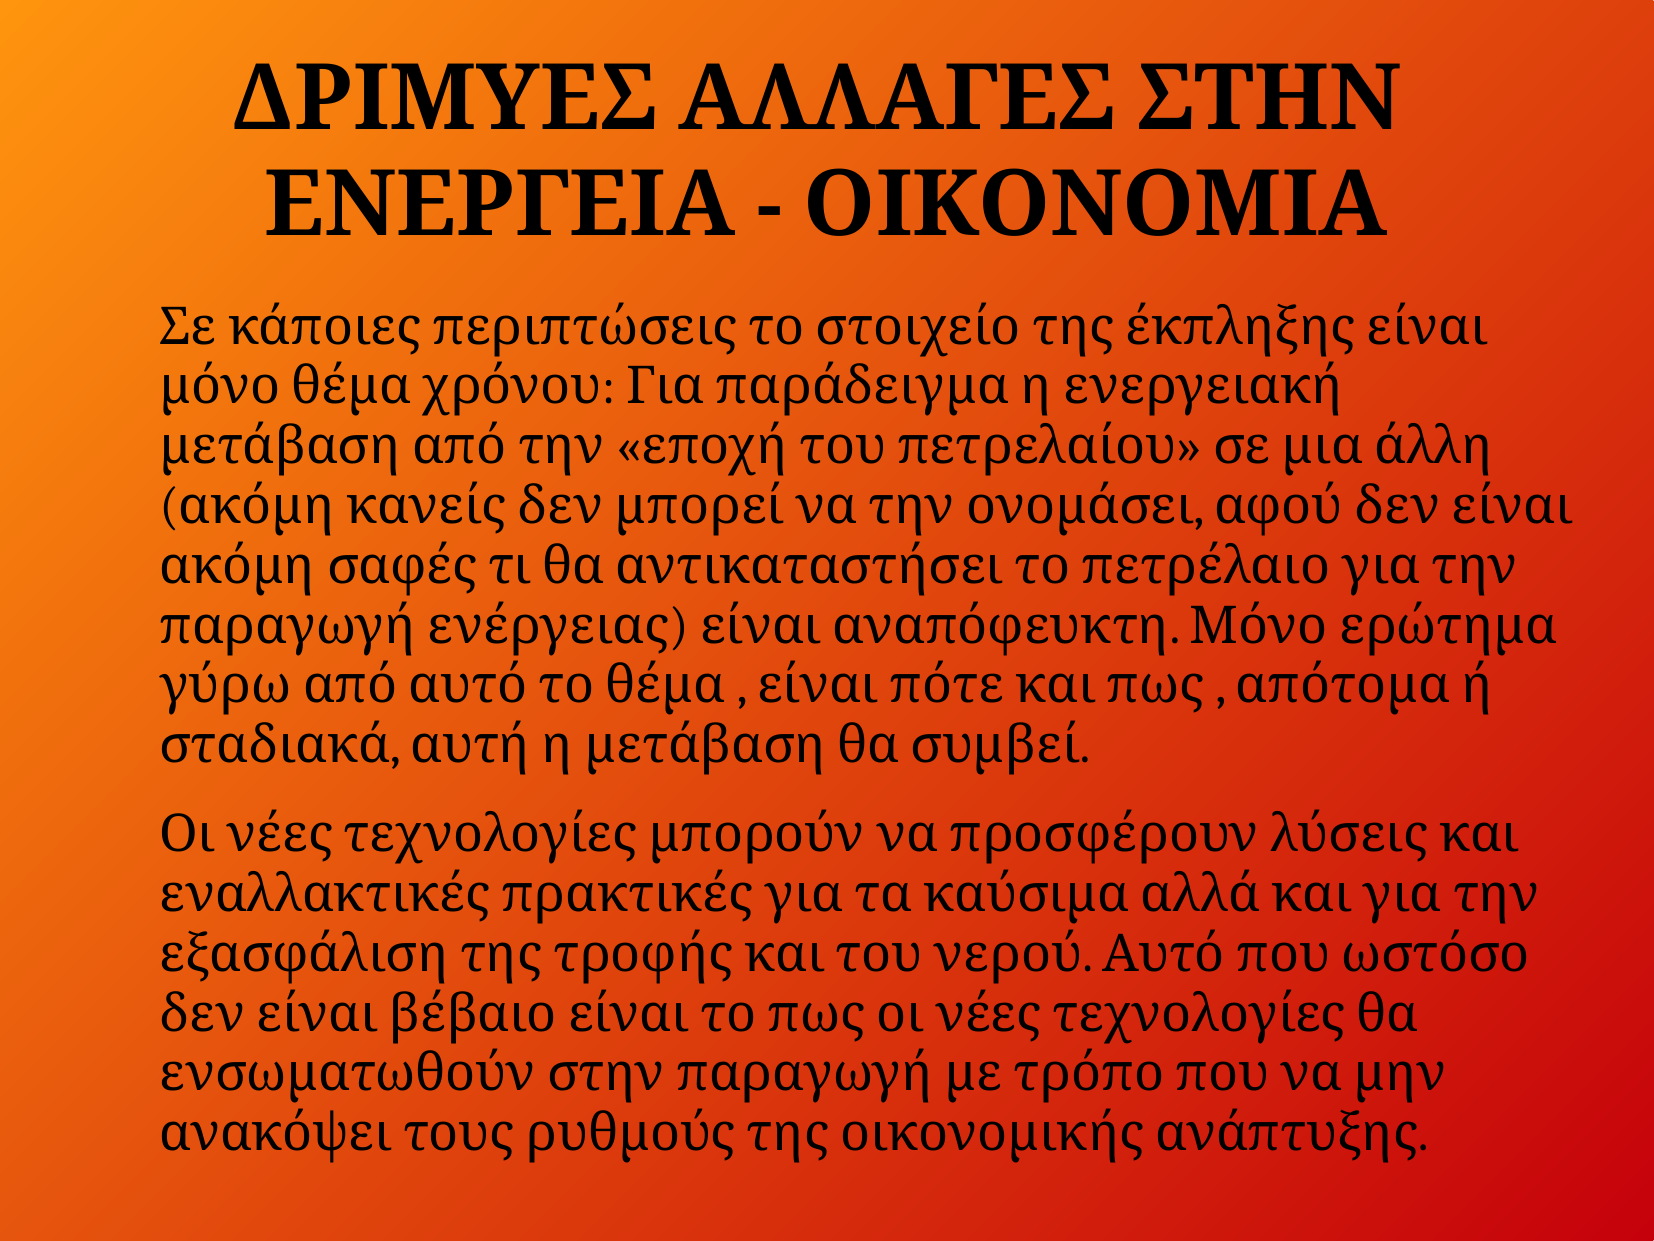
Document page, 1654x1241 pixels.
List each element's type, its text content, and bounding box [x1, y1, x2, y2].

title ΔΡΙΜΥΕΣ ΑΛΛΑΓΕΣ ΣΤΗΝ ΕΝΕΡΓΕΙΑ - ΟΙΚΟΝΟΜΙΑ [82, 45, 1571, 261]
list Σε κάποιες περιπτώσεις το στοιχείο της έκπληξης είναι μόνο θέμα χρόνου: Για παράδειγμα η ενεργειακή μετάβαση από την «εποχή του πετρελαίου» σε μια άλλη (ακόμη κανείς δεν μπορεί να την ονομάσει, αφού δεν είναι ακόμη σαφές τι θα αντικαταστήσει το πετρέλαιο για την παραγωγή ενέργειας) είναι αναπόφευκτη. Μόνο ερώτημα γύρω από αυτό το θέμα , είναι πότε και πως , απότομα ή σταδιακά, αυτή η μετάβαση θα συμβεί. Οι νέες τεχνολογίες μπορούν να προσφέρουν λύσεις και εναλλακτικές πρακτικές για τα καύσιμα αλλά και για την εξασφάλιση της τροφής και του νερού. Αυτό που ωστόσο δεν είναι βέβαιο είναι το πως οι νέες τεχνολογίες θα ενσωματωθούν στην παραγωγή με τρόπο που να μην ανακόψει τους ρυθμούς της οικονομικής ανάπτυξης. [88, 297, 1577, 1182]
